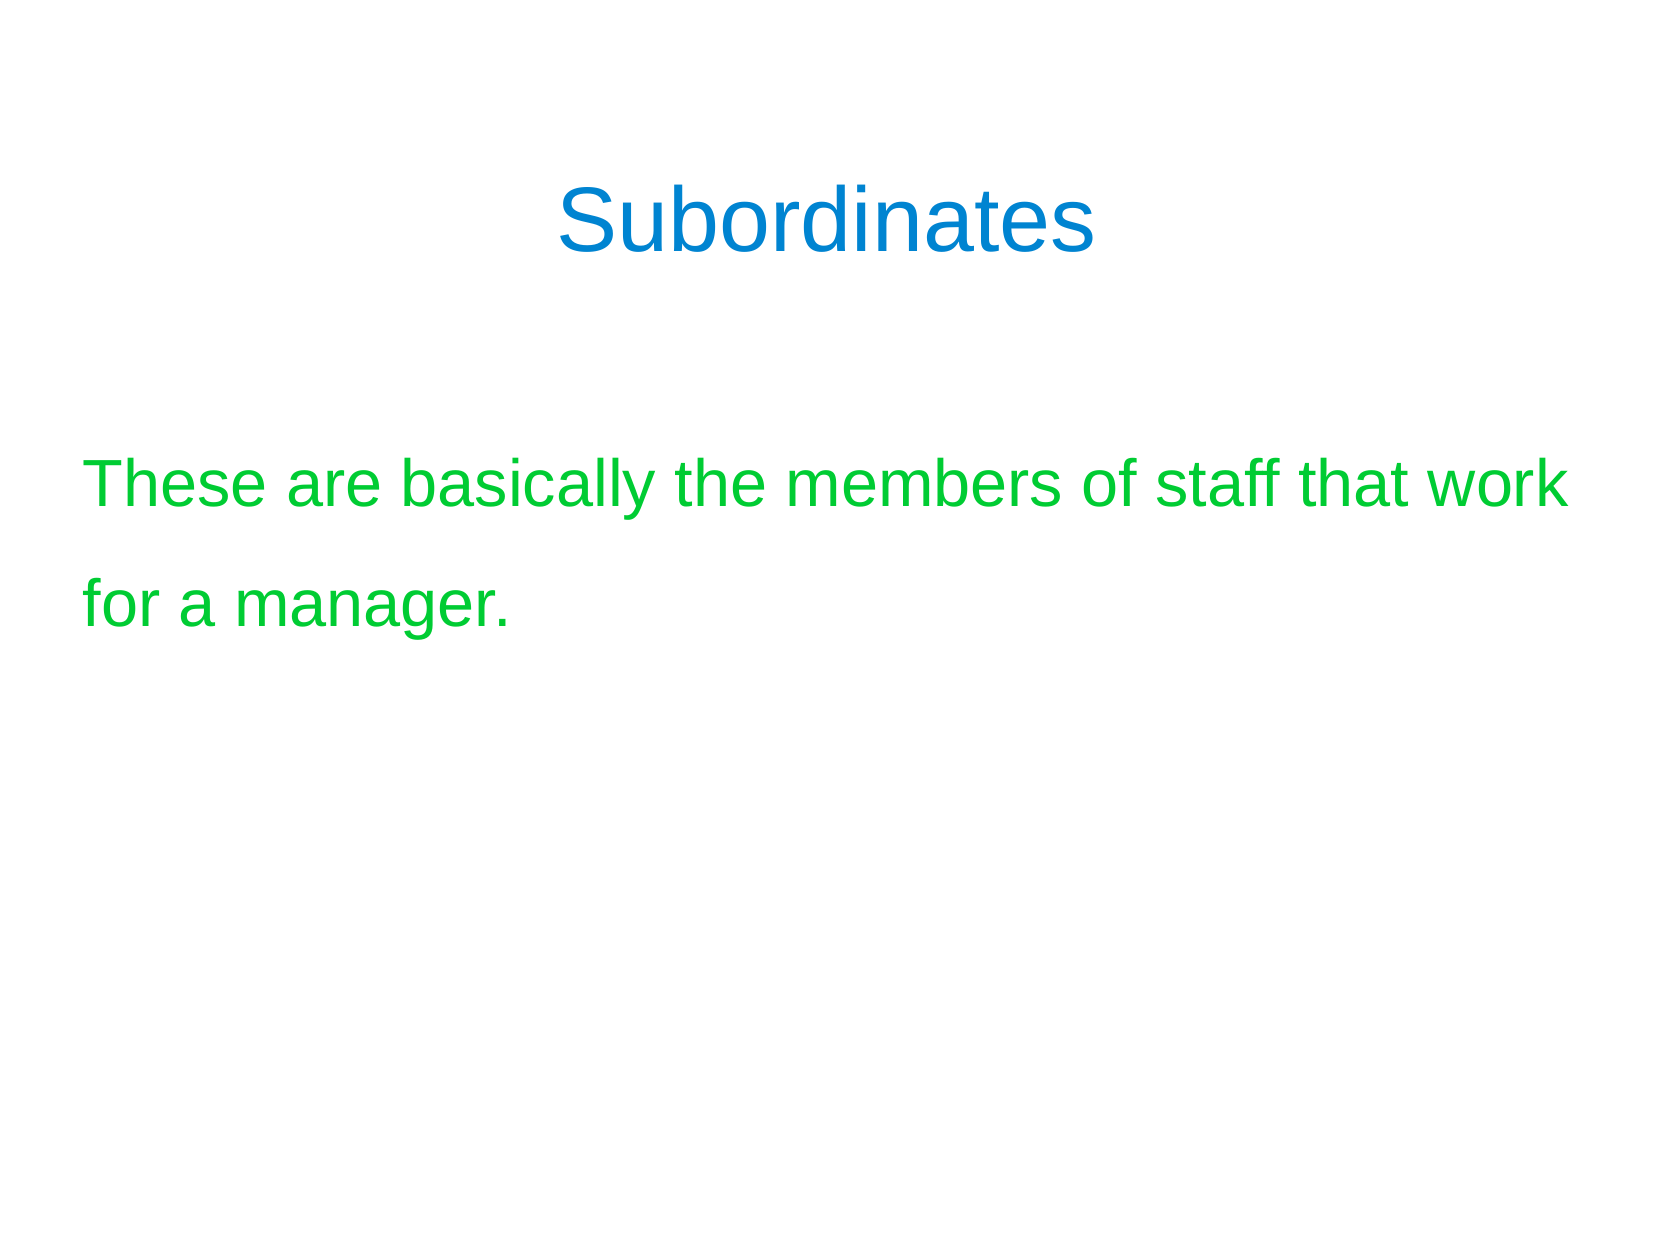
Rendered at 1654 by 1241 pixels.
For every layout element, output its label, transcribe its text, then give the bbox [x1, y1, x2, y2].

list These are basically the members of staff that work for a manager. [82, 290, 1571, 1109]
title Subordinates [82, 49, 1571, 257]
